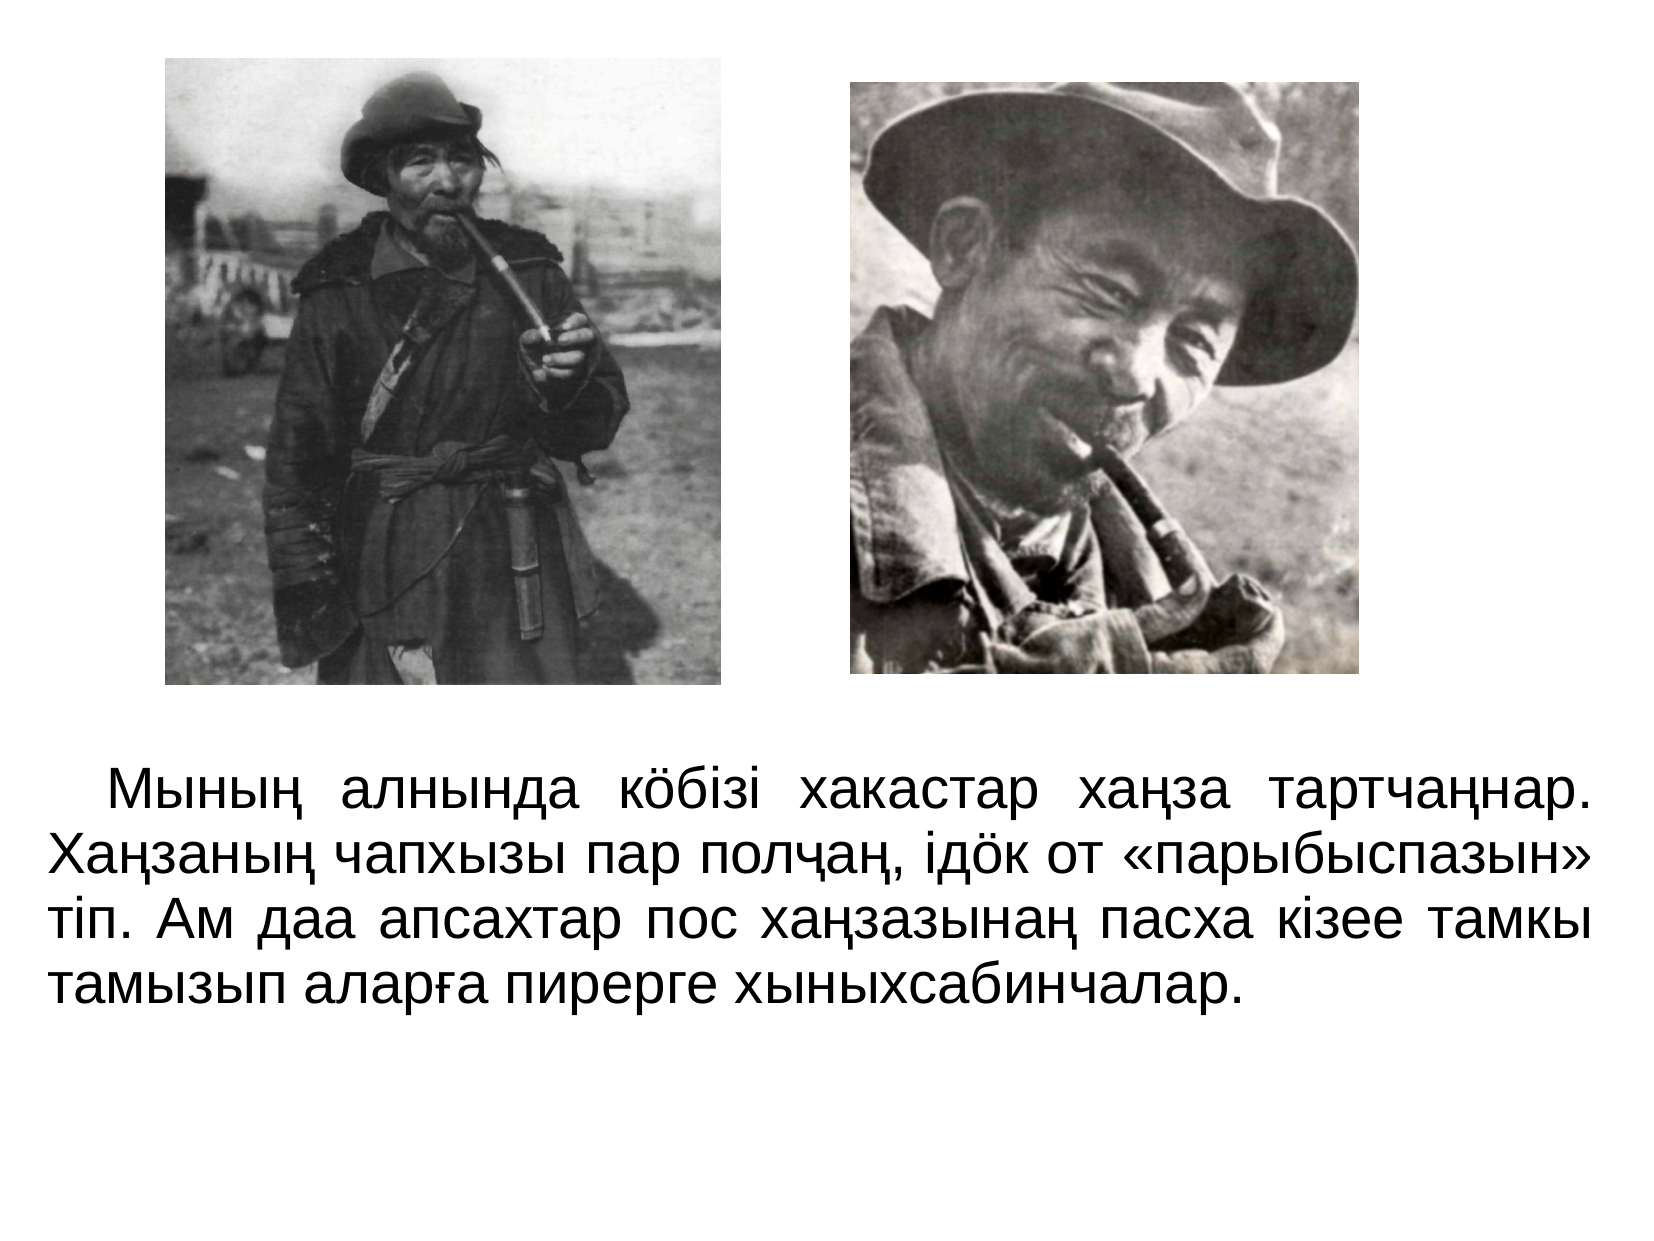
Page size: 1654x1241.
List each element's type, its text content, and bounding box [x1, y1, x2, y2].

list Мының алнында кӧбізі хакастар хаңза тартчаңнар. Хаңзаның чапхызы пар полҷаң, ідӧк от «парыбыспазын» тіп. Ам даа апсахтар пос хаңзазынаң пасха кізее тамкы тамызып аларға пирерге хыныхсабинчалар. [47, 755, 1595, 1109]
picture [850, 82, 1359, 674]
picture [165, 58, 721, 686]
